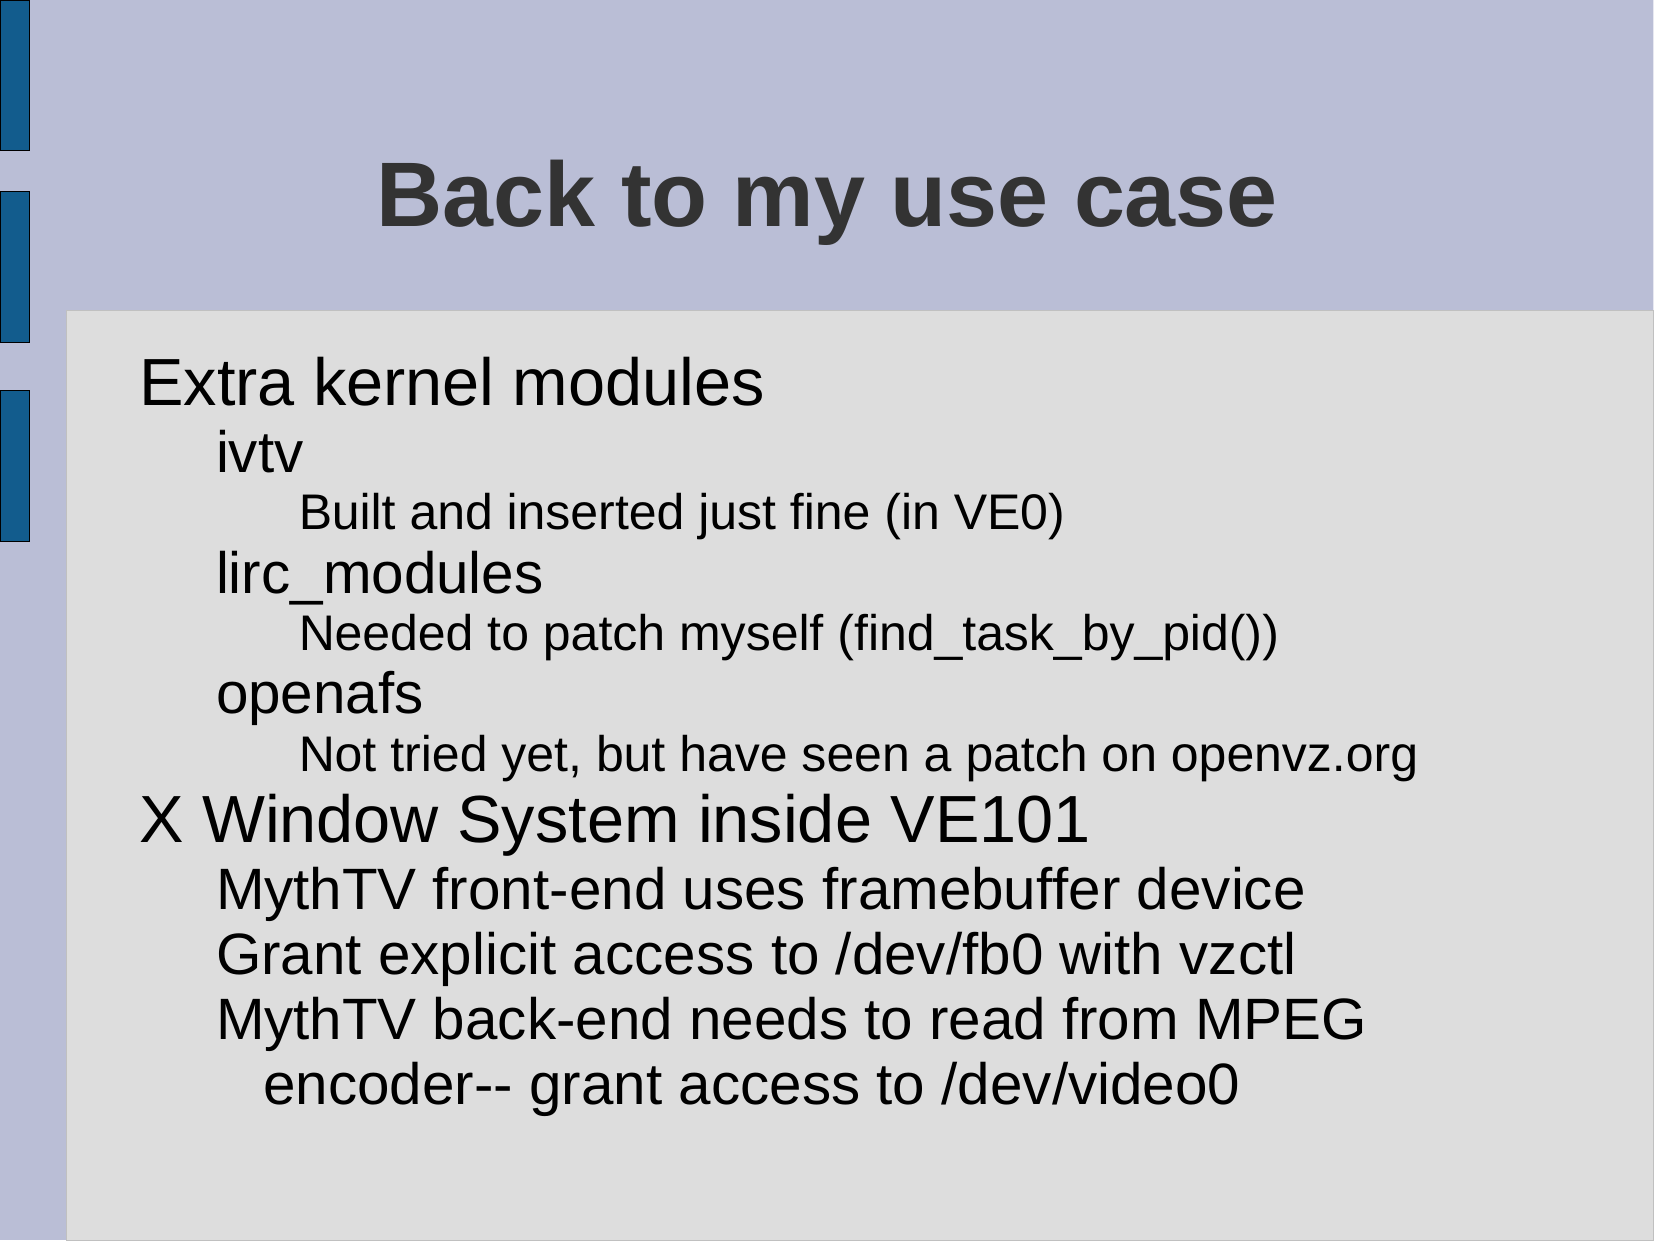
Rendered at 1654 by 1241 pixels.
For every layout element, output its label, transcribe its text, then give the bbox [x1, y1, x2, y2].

title Back to my use case [121, 91, 1534, 299]
list Extra kernel modules ivtv Built and inserted just fine (in VE0) lirc_modules Needed to patch myself (find_task_by_pid()) openafs Not tried yet, but have seen a patch on openvz.org X Window System inside VE101 MythTV front-end uses framebuffer device Grant explicit access to /dev/fb0 with vzctl MythTV back-end needs to read from MPEG encoder-- grant access to /dev/video0 [121, 344, 1534, 1127]
